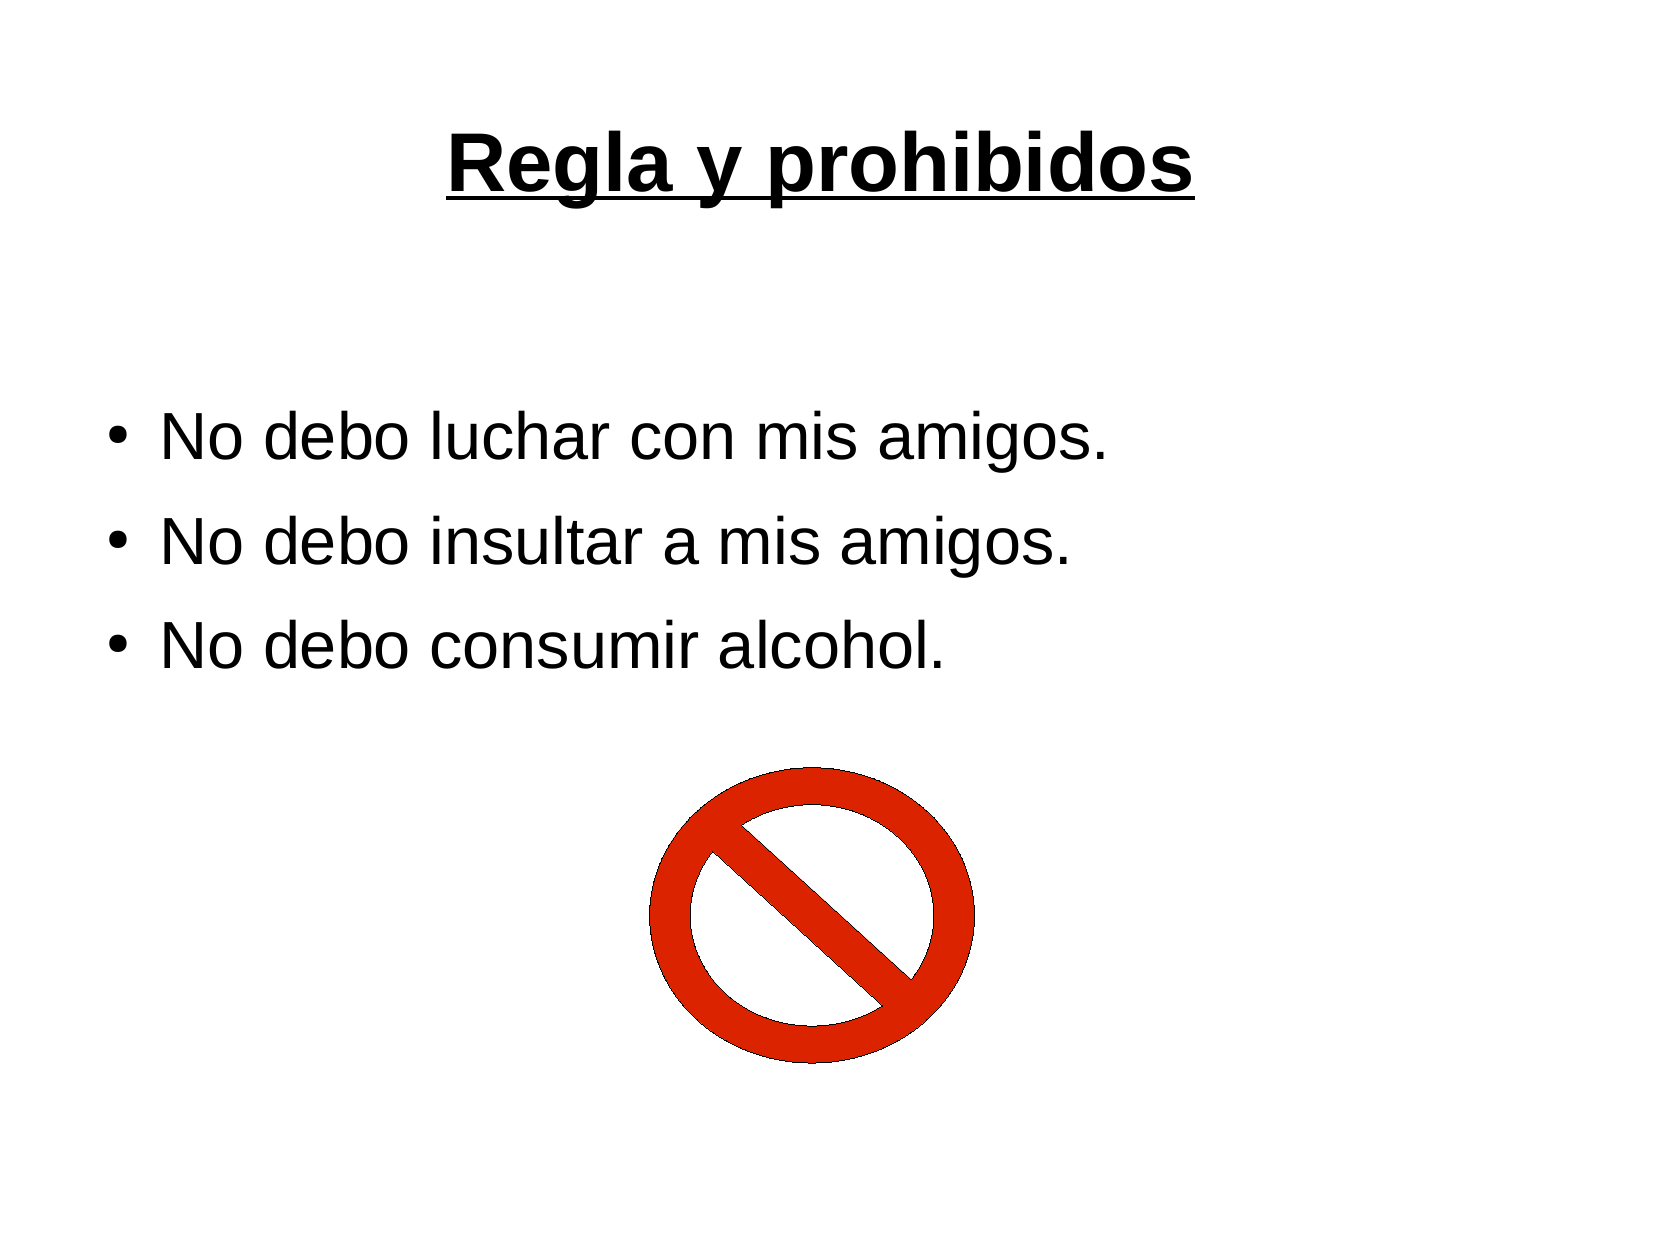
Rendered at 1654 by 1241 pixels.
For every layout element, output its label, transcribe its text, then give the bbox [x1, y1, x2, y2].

text_box [649, 767, 975, 1064]
title Regla y prohibidos [76, 58, 1565, 266]
list No debo luchar con mis amigos. No debo insultar a mis amigos. No debo consumir alcohol. [88, 295, 1577, 1114]
